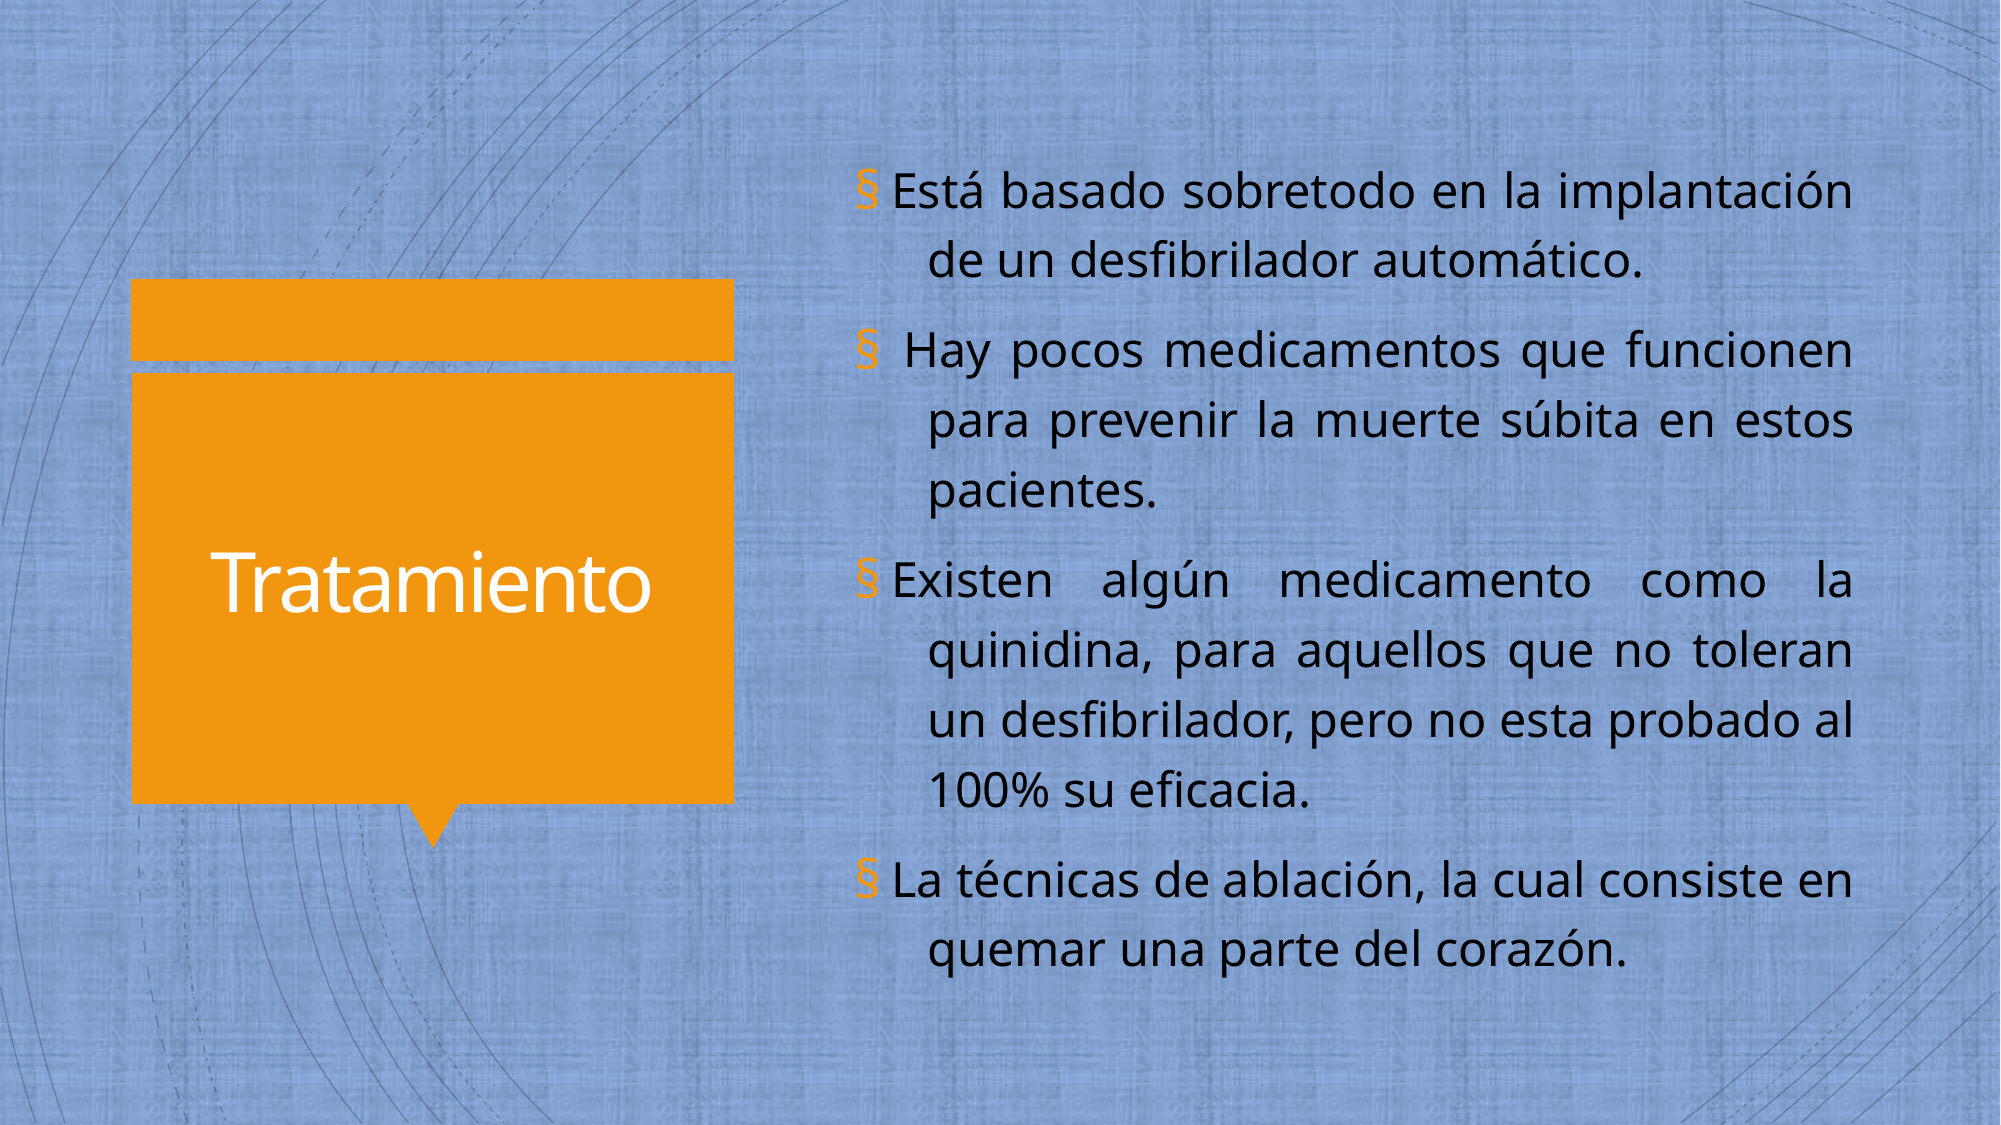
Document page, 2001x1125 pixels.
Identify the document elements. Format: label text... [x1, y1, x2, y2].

list Está basado sobretodo en la implantación de un desfibrilador automático. Hay pocos medicamentos que funcionen para prevenir la muerte súbita en estos pacientes. Existen algún medicamento como la quinidina, para aquellos que no toleran un desfibrilador, pero no esta probado al 100% su eficacia. La técnicas de ablación, la cual consiste en quemar una parte del corazón. [839, 131, 1871, 993]
title Tratamiento [145, 385, 720, 789]
